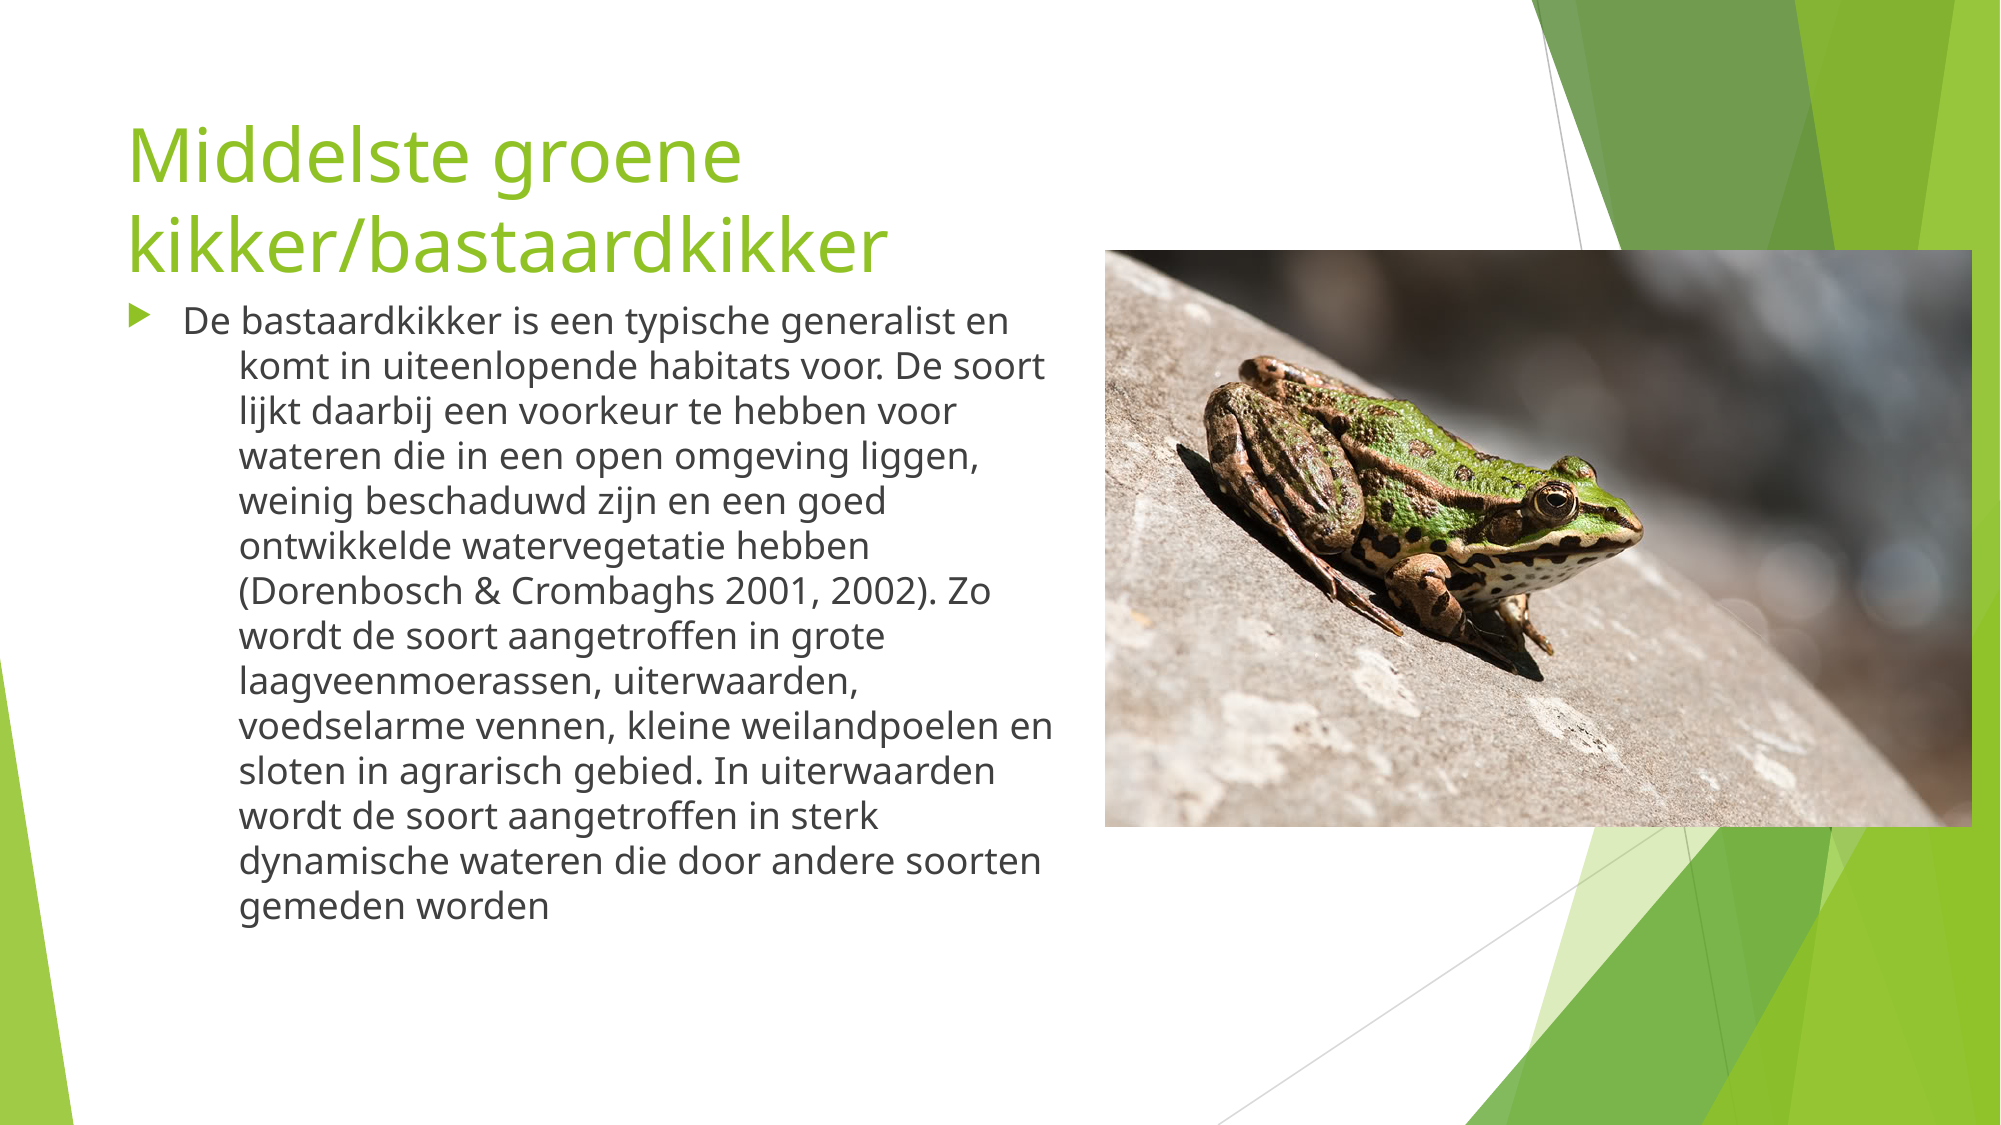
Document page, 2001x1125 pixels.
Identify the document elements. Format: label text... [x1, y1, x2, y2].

title Middelste groene kikker/bastaardkikker [111, 99, 1522, 317]
list De bastaardkikker is een typische generalist en komt in uiteenlopende habitats voor. De soort lijkt daarbij een voorkeur te hebben voor wateren die in een open omgeving liggen, weinig beschaduwd zijn en een goed ontwikkelde watervegetatie hebben (Dorenbosch & Crombaghs 2001, 2002). Zo wordt de soort aangetroffen in grote laagveenmoerassen, uiterwaarden, voedselarme vennen, kleine weilandpoelen en sloten in agrarisch gebied. In uiterwaarden wordt de soort aangetroffen in sterk dynamische wateren die door andere soorten gemeden worden [111, 223, 1078, 992]
picture [1105, 250, 1972, 827]
